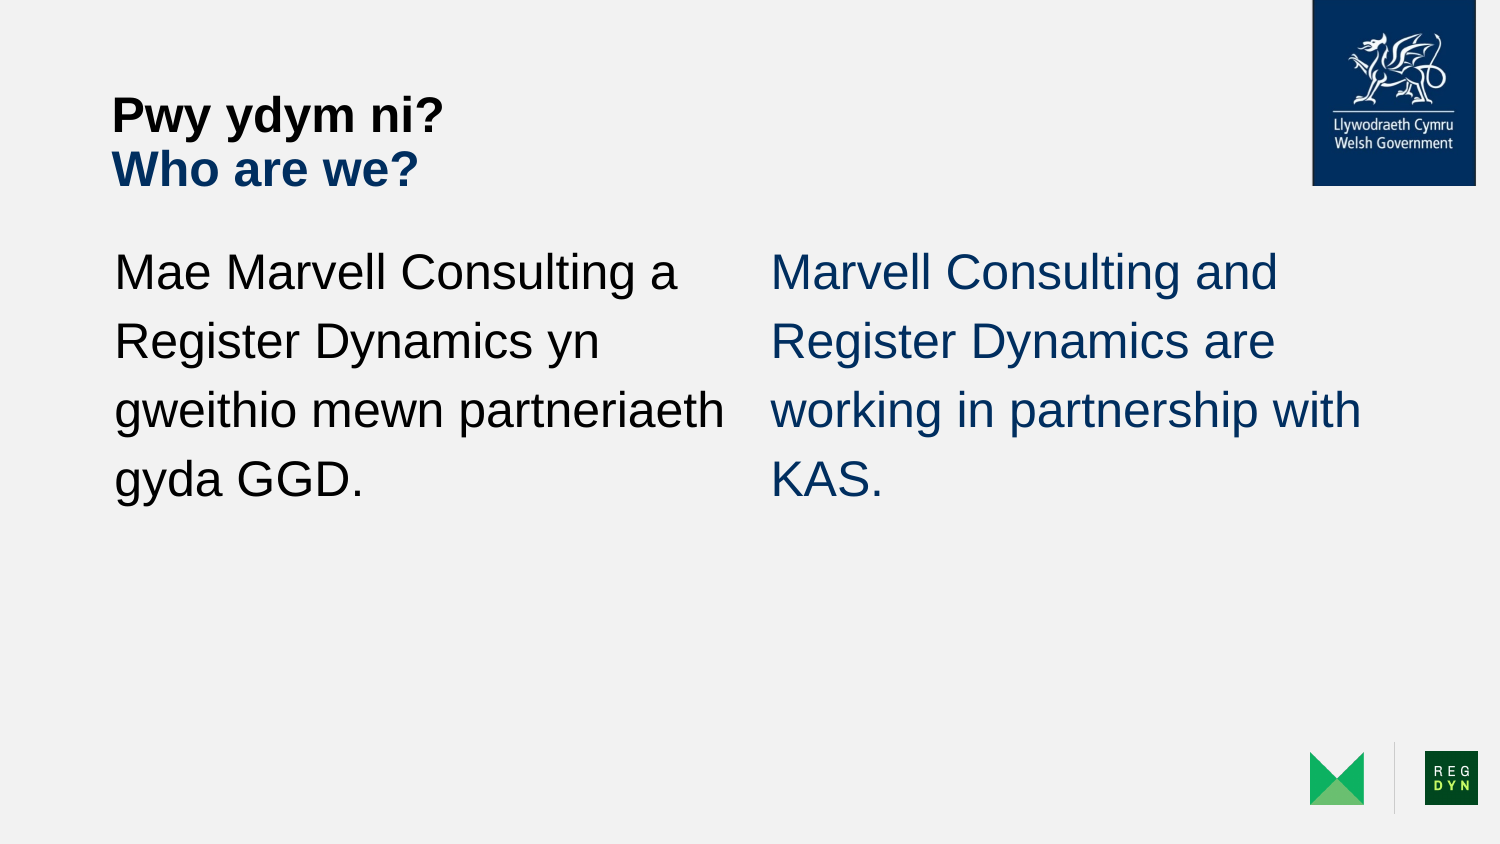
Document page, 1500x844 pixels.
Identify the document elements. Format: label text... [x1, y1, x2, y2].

list Marvell Consulting and Register Dynamics are working in partnership with KAS. [759, 224, 1397, 760]
title Pwy ydym ni? Who are we? [100, 61, 1395, 225]
list Mae Marvell Consulting a Register Dynamics yn gweithio mewn partneriaeth gyda GGD. [103, 225, 741, 760]
picture [1425, 751, 1478, 805]
picture [1310, 760, 1364, 805]
